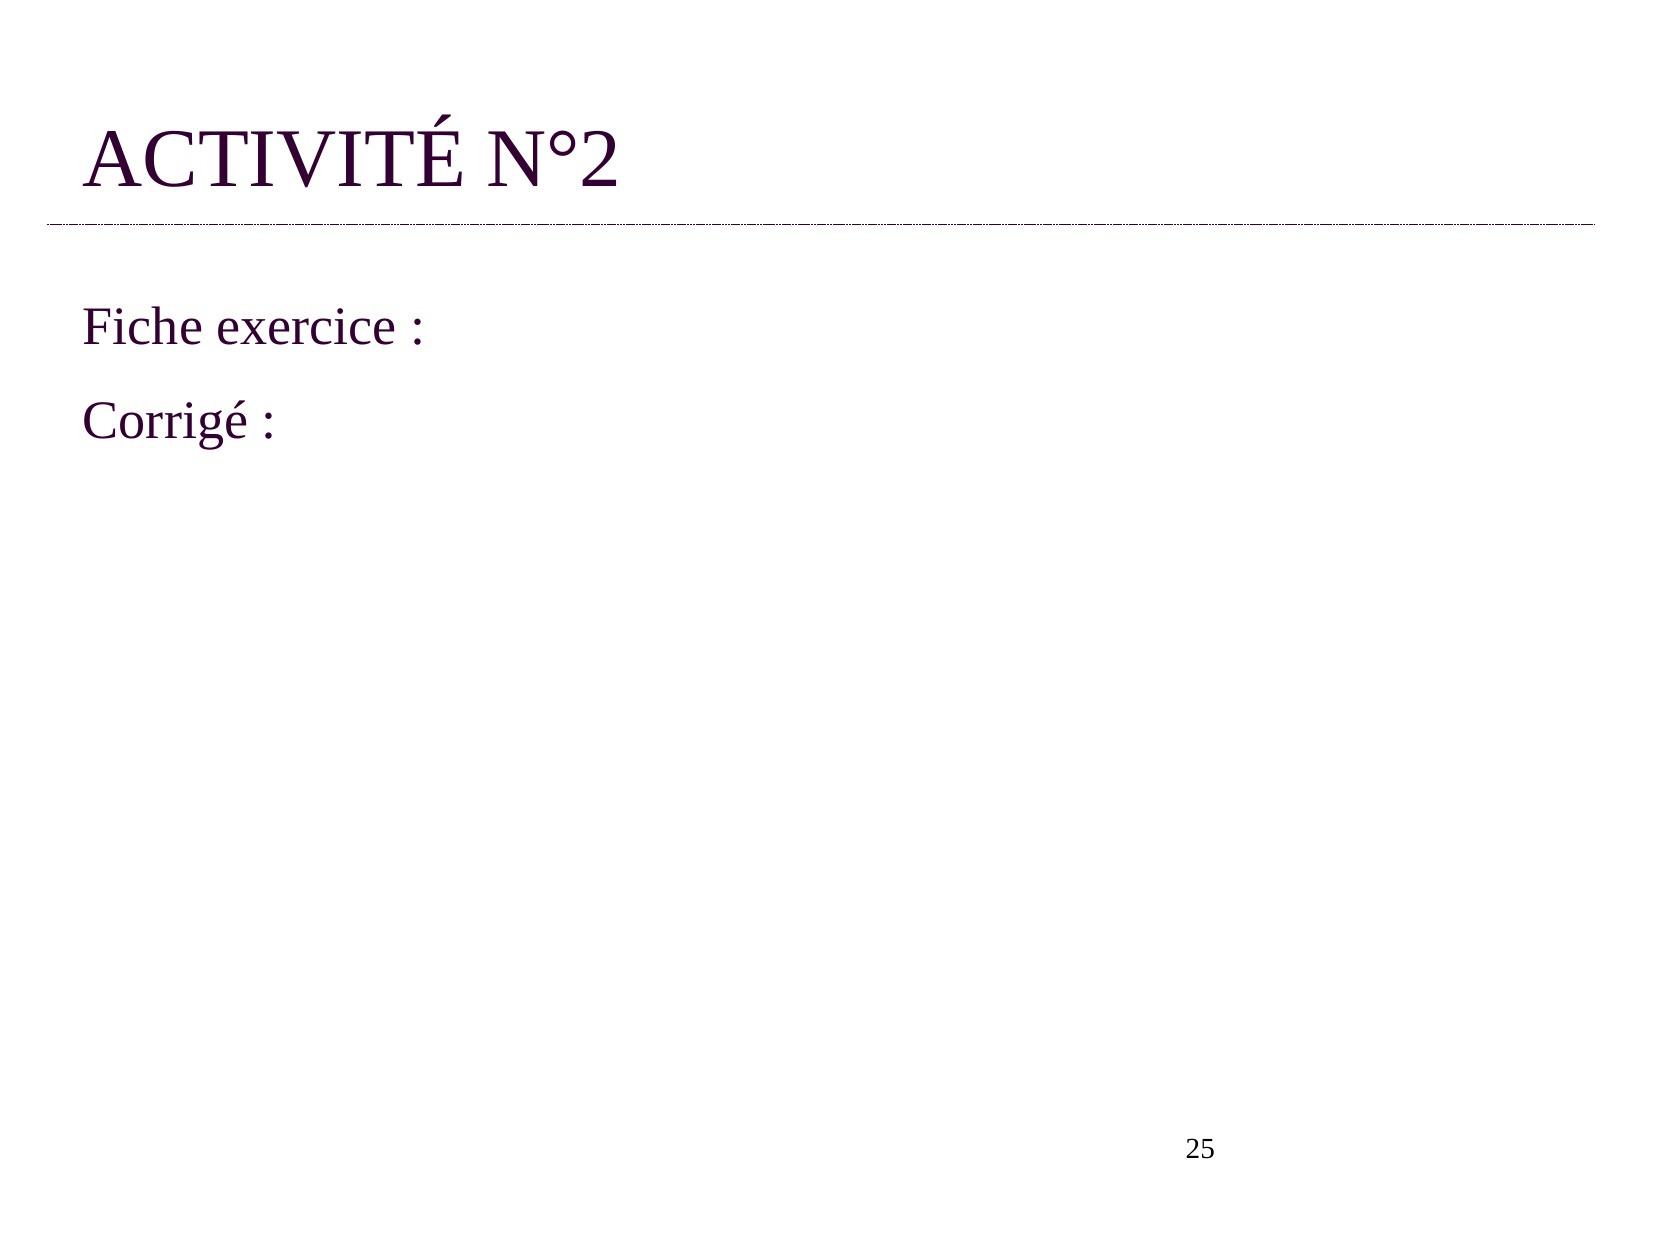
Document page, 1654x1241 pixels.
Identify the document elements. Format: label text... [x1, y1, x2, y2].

title ACTIVITÉ N°2 [82, 49, 1571, 257]
list Fiche exercice : Corrigé : [82, 290, 1571, 1109]
text_box [1185, 1129, 1571, 1216]
